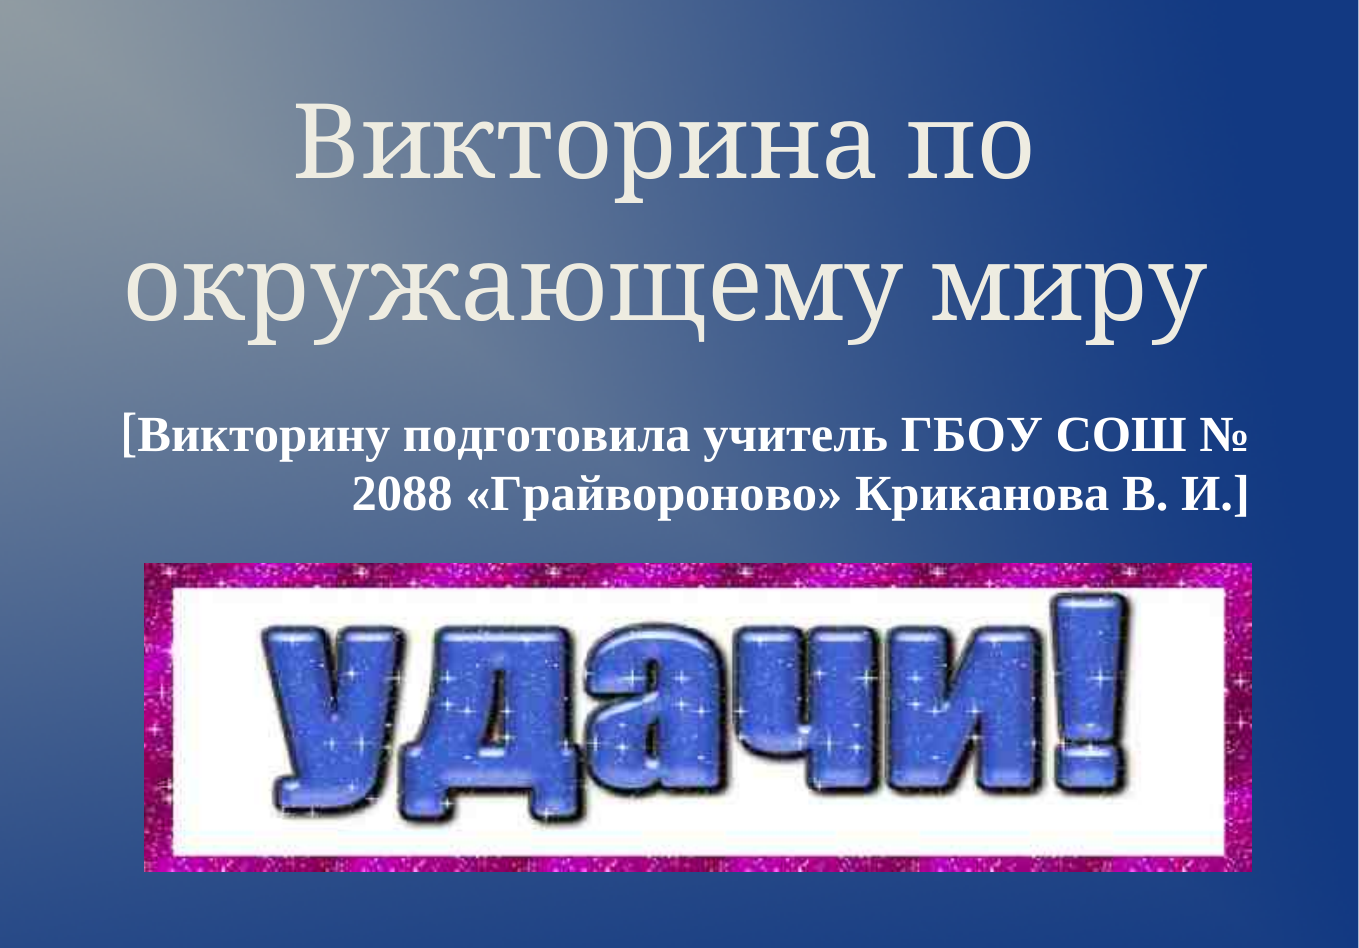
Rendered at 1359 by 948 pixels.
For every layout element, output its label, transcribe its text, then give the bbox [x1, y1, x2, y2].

subtitle [Викторину подготовила учитель ГБОУ СОШ № 2088 «Грайвороново» Криканова В. И.] [67, 389, 1292, 564]
picture [0, 0, 1359, 948]
title Викторина по окружающему миру [68, 52, 1292, 358]
